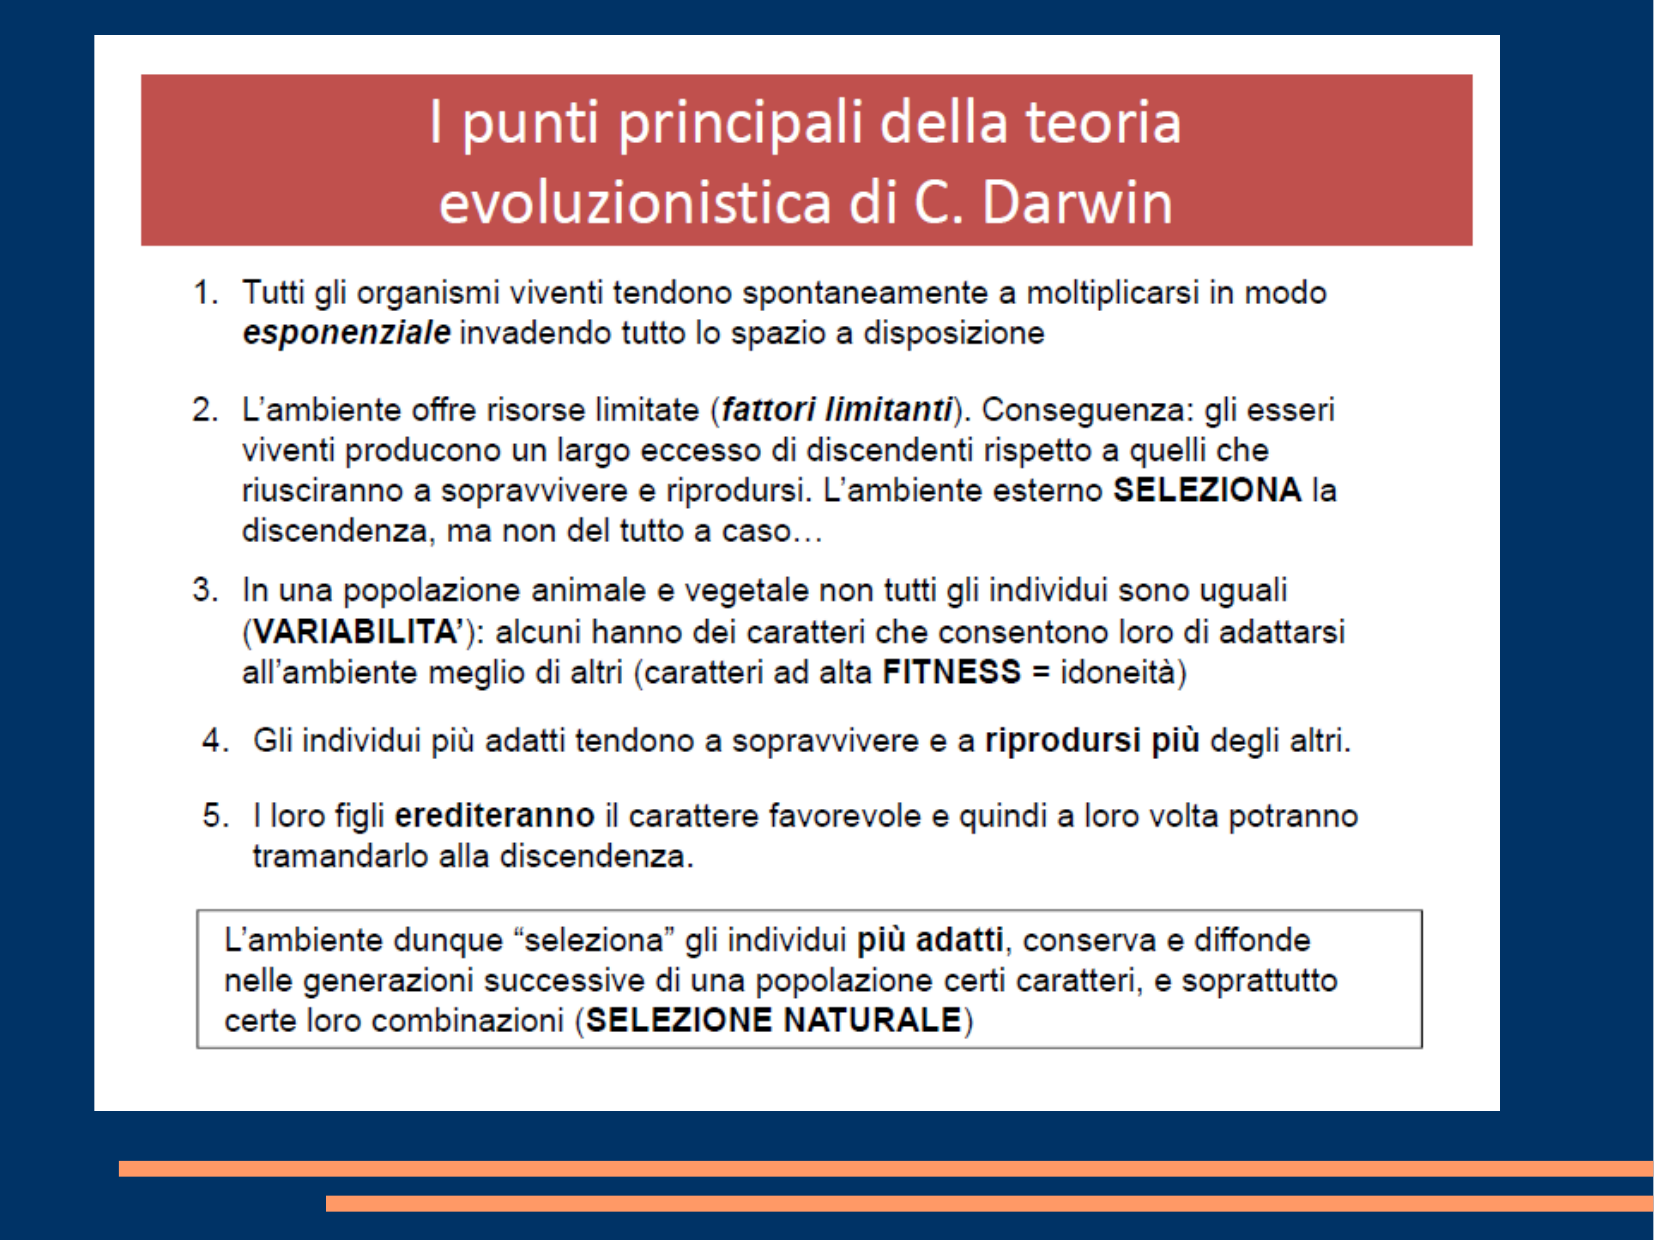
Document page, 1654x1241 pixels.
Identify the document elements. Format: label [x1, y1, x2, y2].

picture [94, 35, 1501, 1111]
